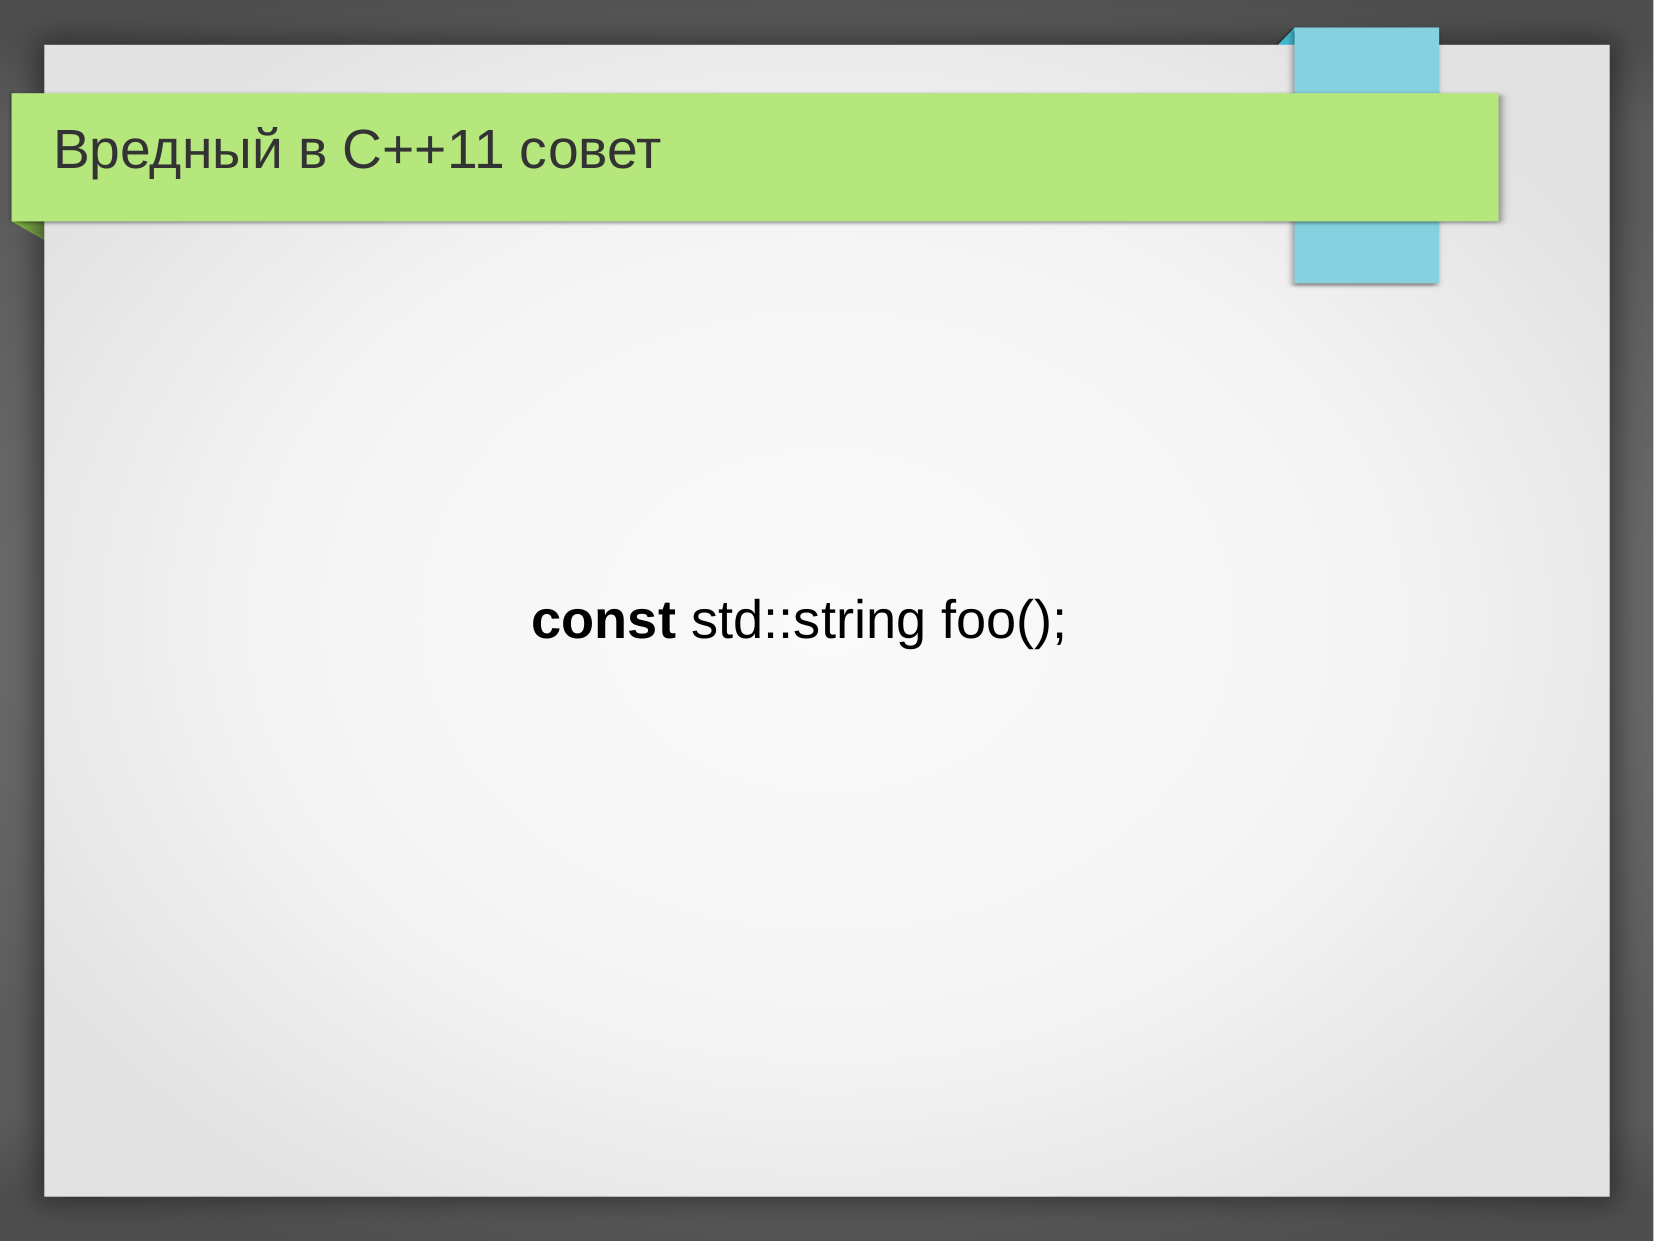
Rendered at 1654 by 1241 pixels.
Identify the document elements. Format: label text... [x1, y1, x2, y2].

picture [0, 0, 1654, 1241]
text_box const std::string foo(); [516, 582, 1137, 658]
title Вредный в С++11 совет [53, 84, 1601, 215]
